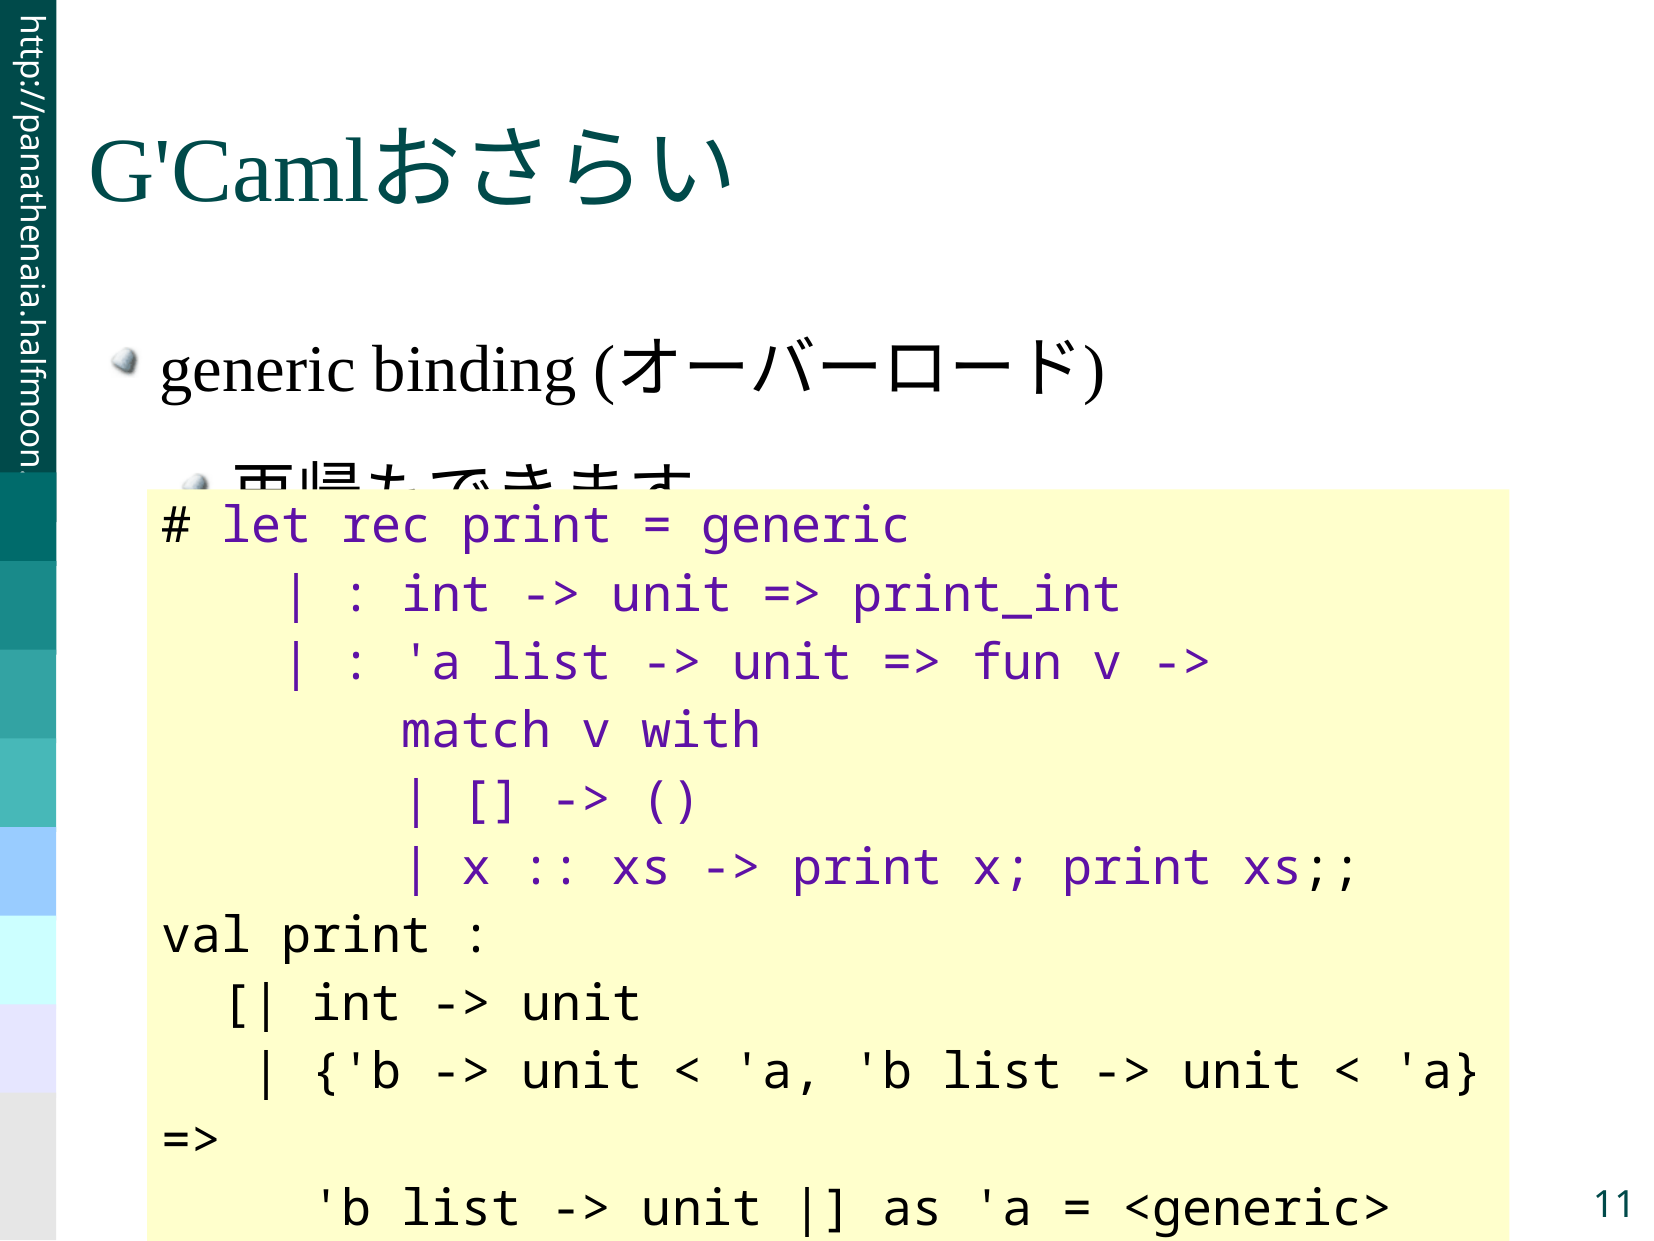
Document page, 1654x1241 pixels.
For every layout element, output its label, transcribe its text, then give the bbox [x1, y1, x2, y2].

title G'Camlおさらい [88, 57, 1577, 265]
text_box # let rec print = generic | : int -> unit => print_int | : 'a list -> unit => fun v -> match v with | [] -> () | x :: xs -> print x; print xs;; val print : [| int -> unit | {'b -> unit < 'a, 'b list -> unit < 'a} => 'b list -> unit |] as 'a = <generic> # print [1; 2];; 12- : unit = () # print [[1; 2]; [3; 4]];; 1234- : unit = () [147, 489, 1510, 1197]
list generic binding (オーバーロード) 再帰もできます [88, 313, 1577, 1133]
